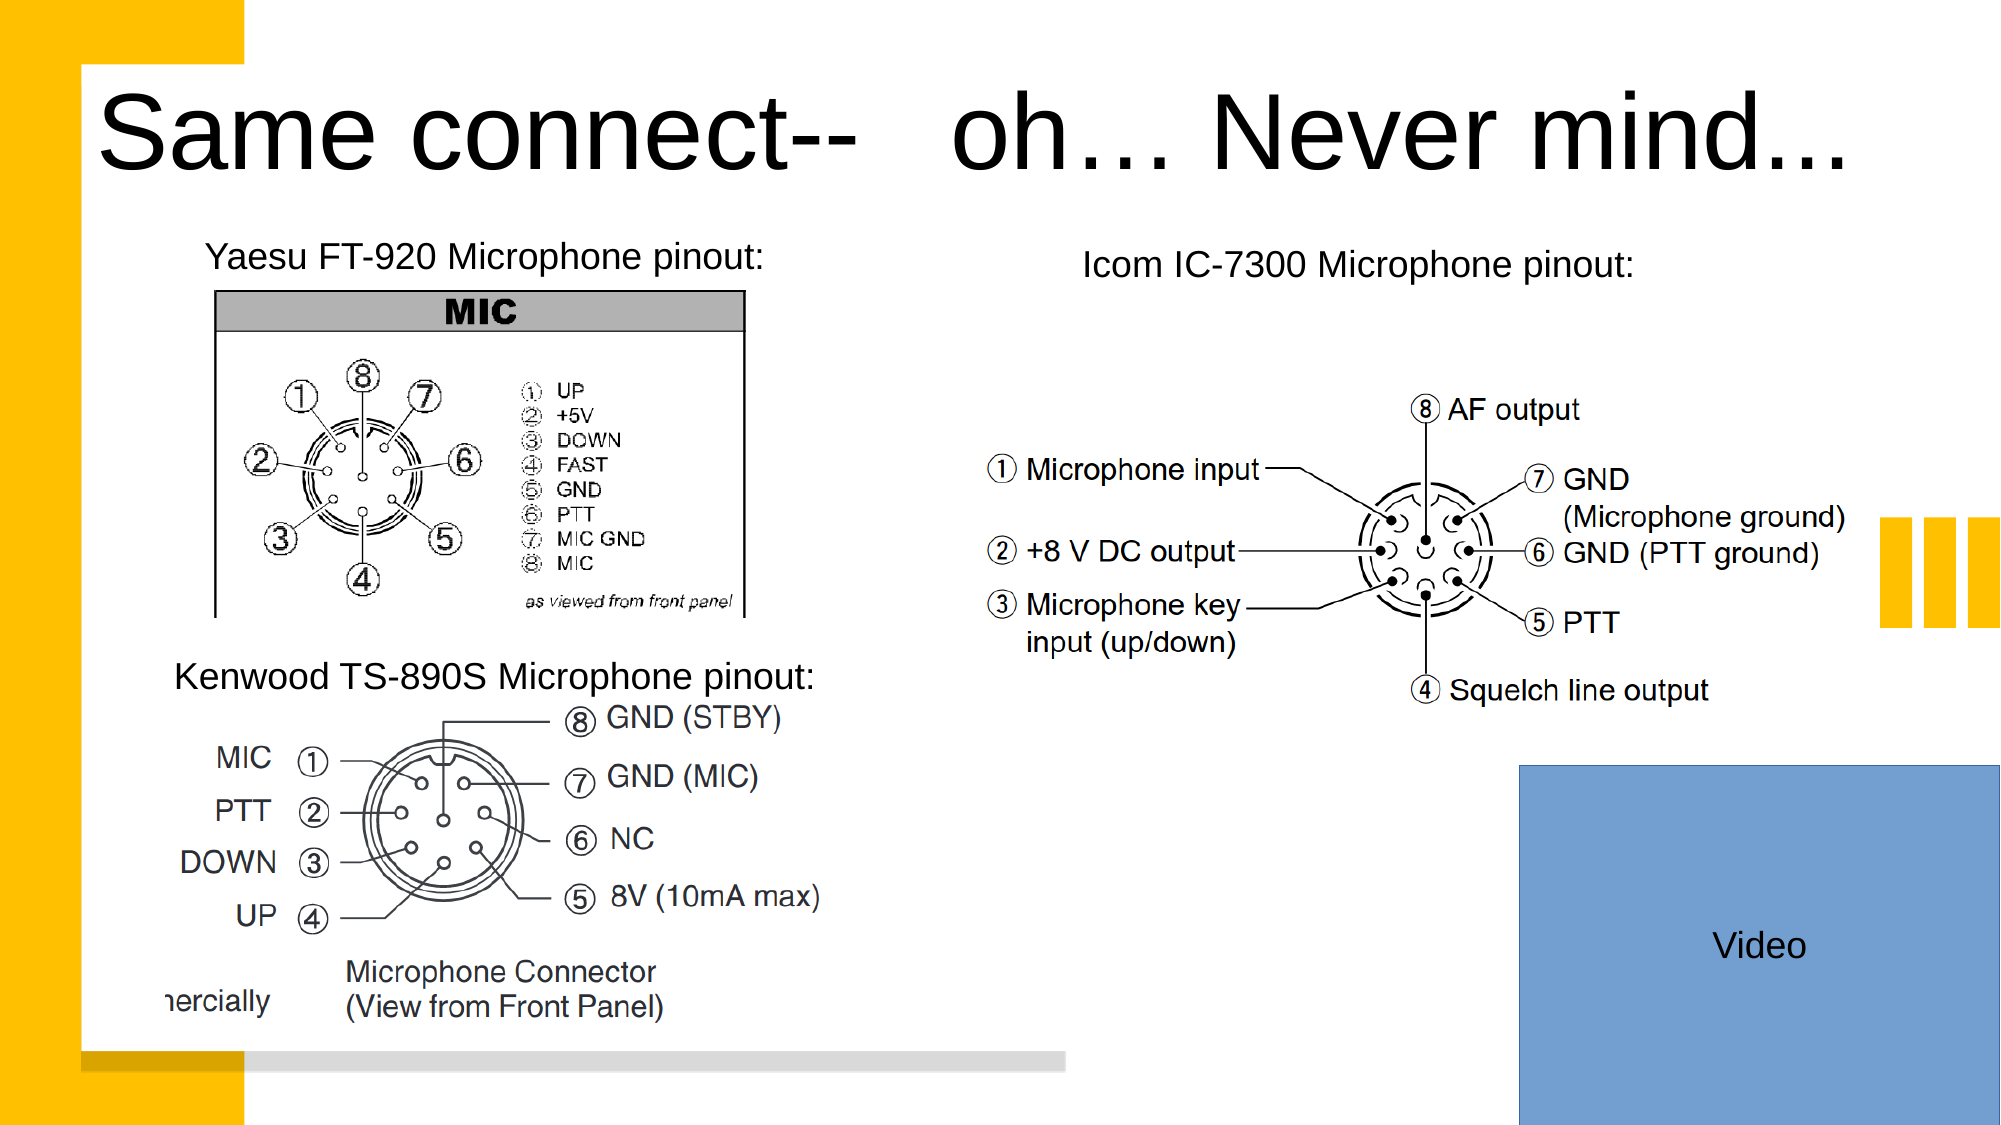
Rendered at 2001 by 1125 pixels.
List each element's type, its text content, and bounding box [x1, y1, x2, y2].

text_box Kenwood TS-890S Microphone pinout: [159, 648, 831, 706]
text_box Icom IC-7300 Microphone pinout: [1067, 236, 1651, 294]
picture [210, 286, 746, 618]
text_box Yaesu FT-920 Microphone pinout: [189, 228, 781, 286]
picture [165, 706, 831, 1035]
text_box Video [1519, 765, 2000, 1125]
picture [975, 374, 1866, 721]
text_box [0, 0, 2000, 1125]
text_box Same connect-- oh… Never mind... [81, 64, 1921, 201]
